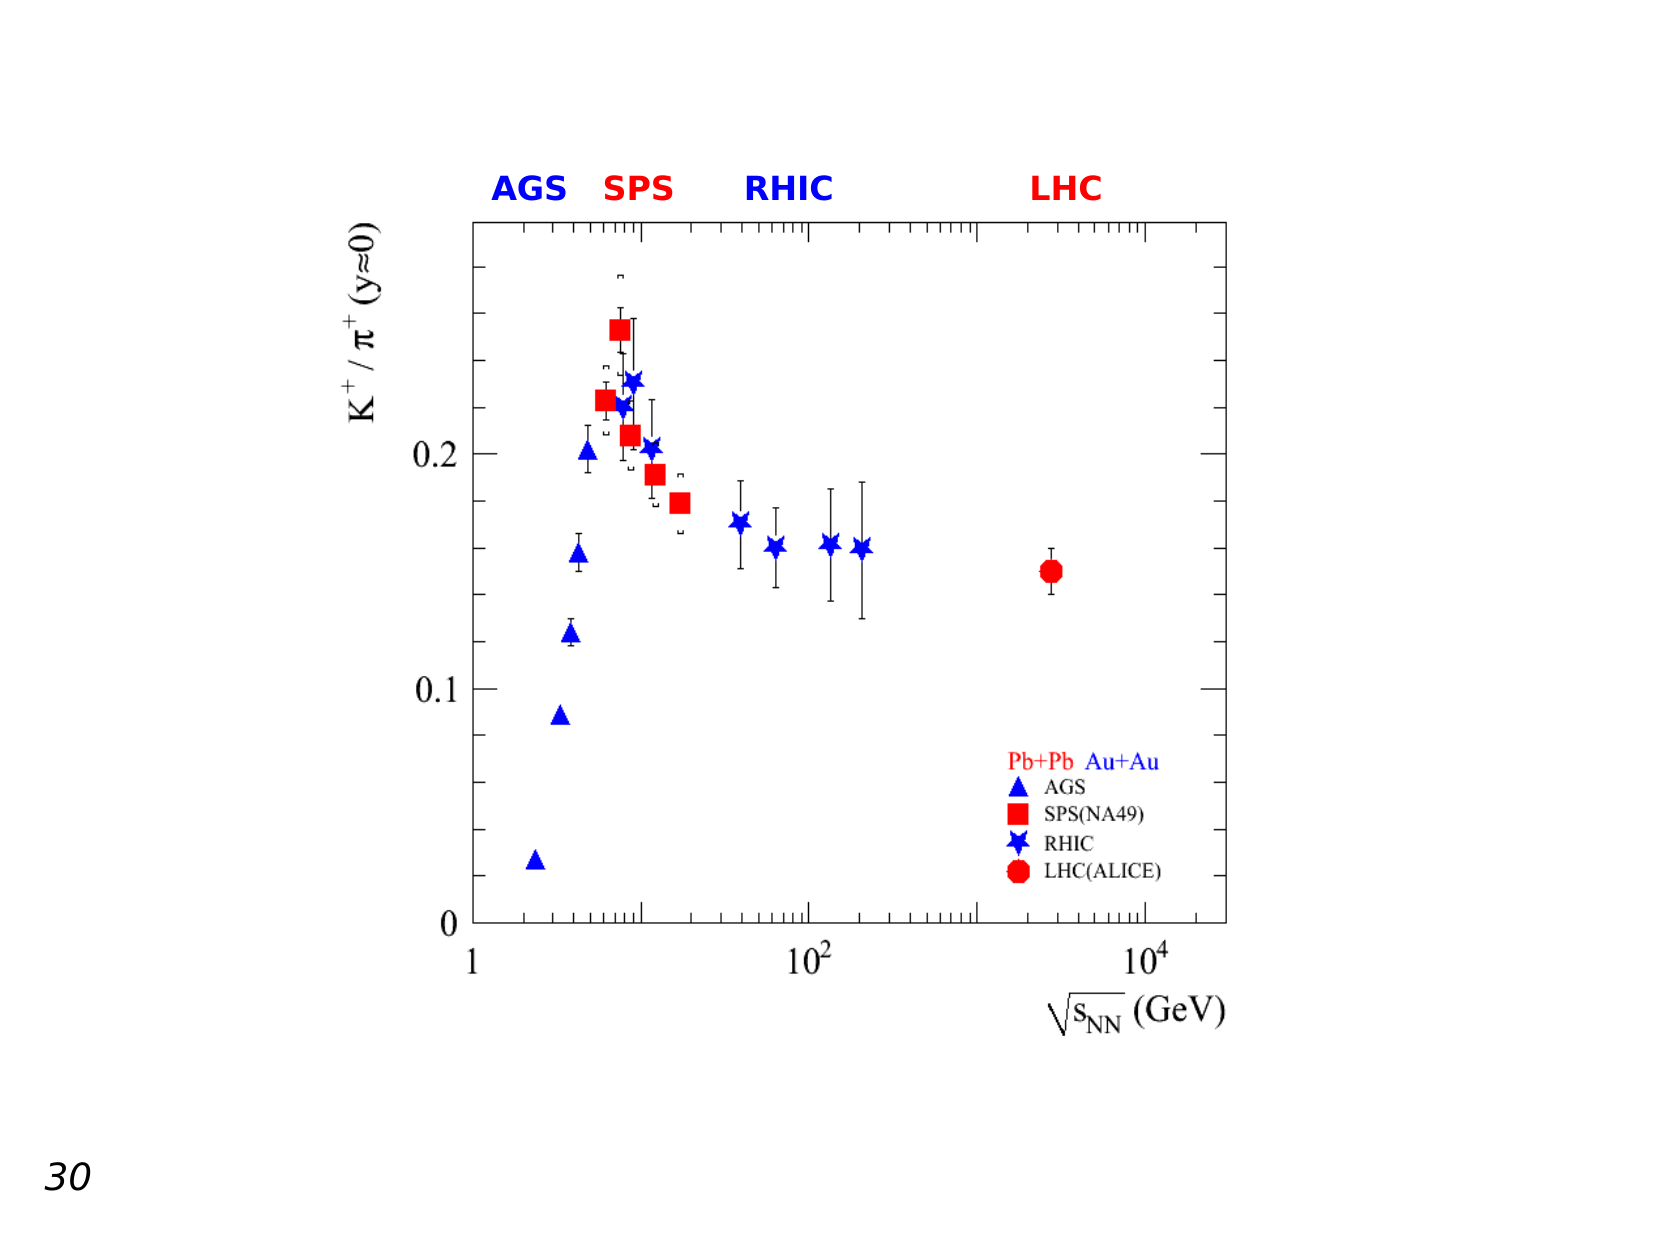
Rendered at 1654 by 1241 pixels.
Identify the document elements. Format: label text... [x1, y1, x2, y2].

picture [265, 195, 1304, 1105]
text_box AGS SPS RHIC LHC [491, 169, 1104, 209]
